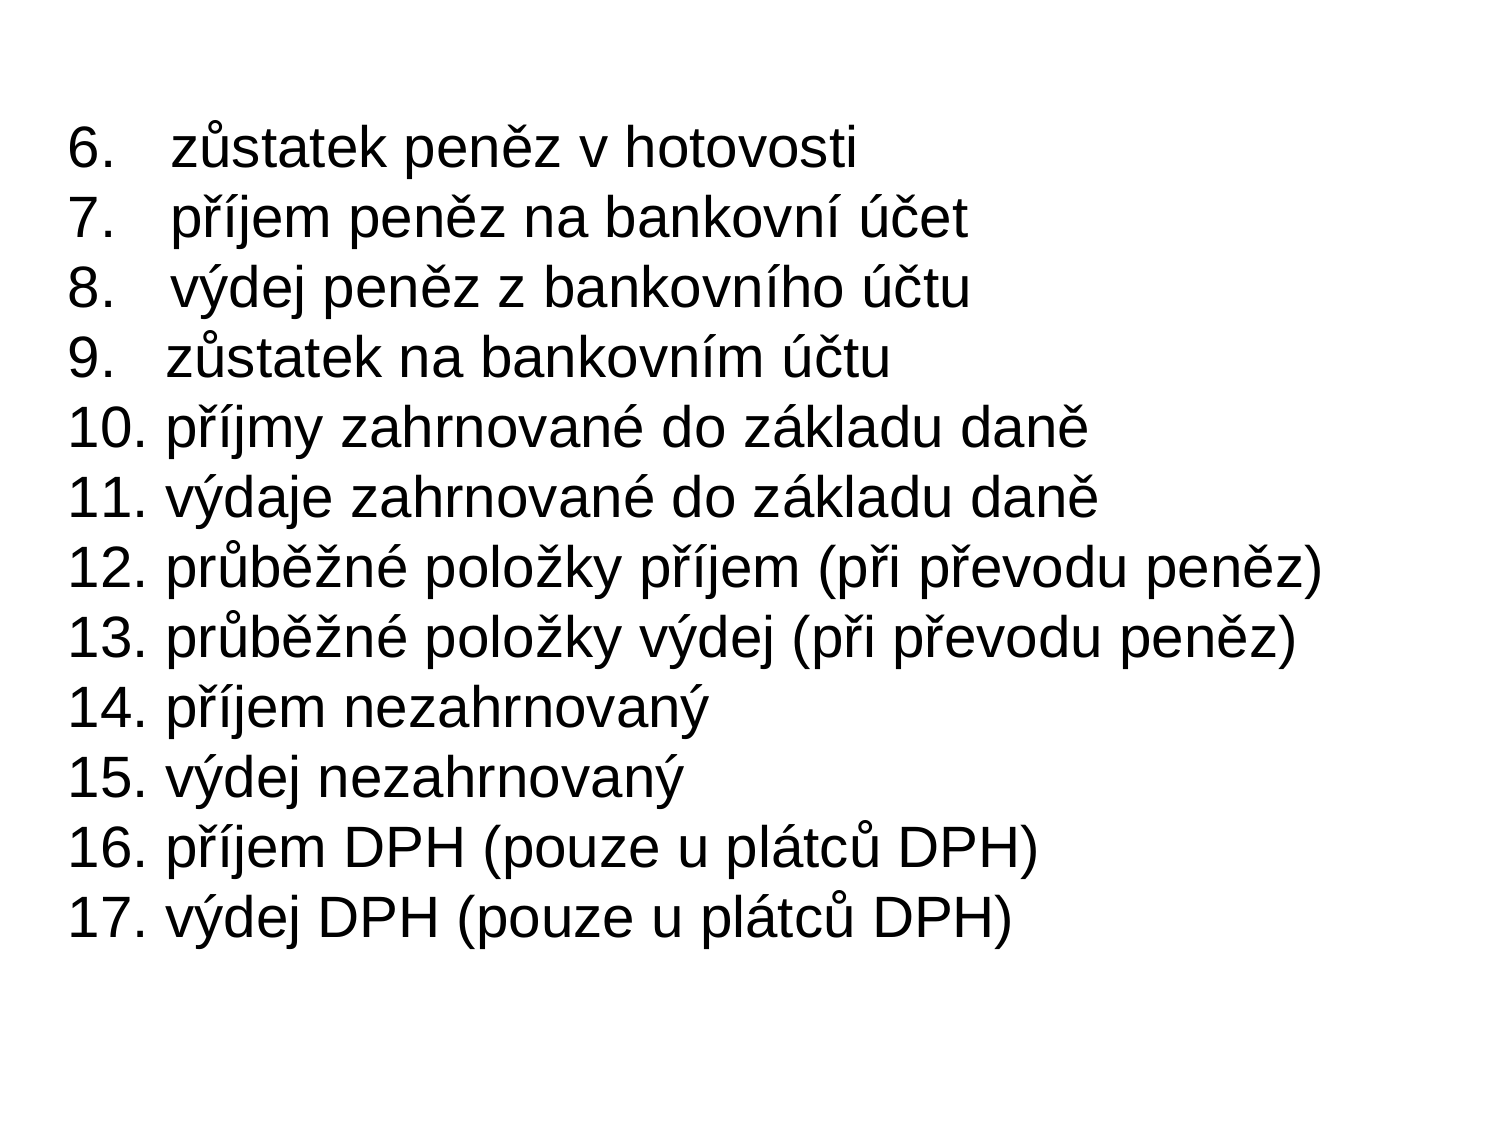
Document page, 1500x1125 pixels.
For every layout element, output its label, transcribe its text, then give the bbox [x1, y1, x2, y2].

text_box 6. zůstatek peněz v hotovosti 7. příjem peněz na bankovní účet 8. výdej peněz z bankovního účtu 9. zůstatek na bankovním účtu 10. příjmy zahrnované do základu daně 11. výdaje zahrnované do základu daně 12. průběžné položky příjem (při převodu peněz) 13. průběžné položky výdej (při převodu peněz) 14. příjem nezahrnovaný 15. výdej nezahrnovaný 16. příjem DPH (pouze u plátců DPH) 17. výdej DPH (pouze u plátců DPH) [53, 101, 1459, 957]
